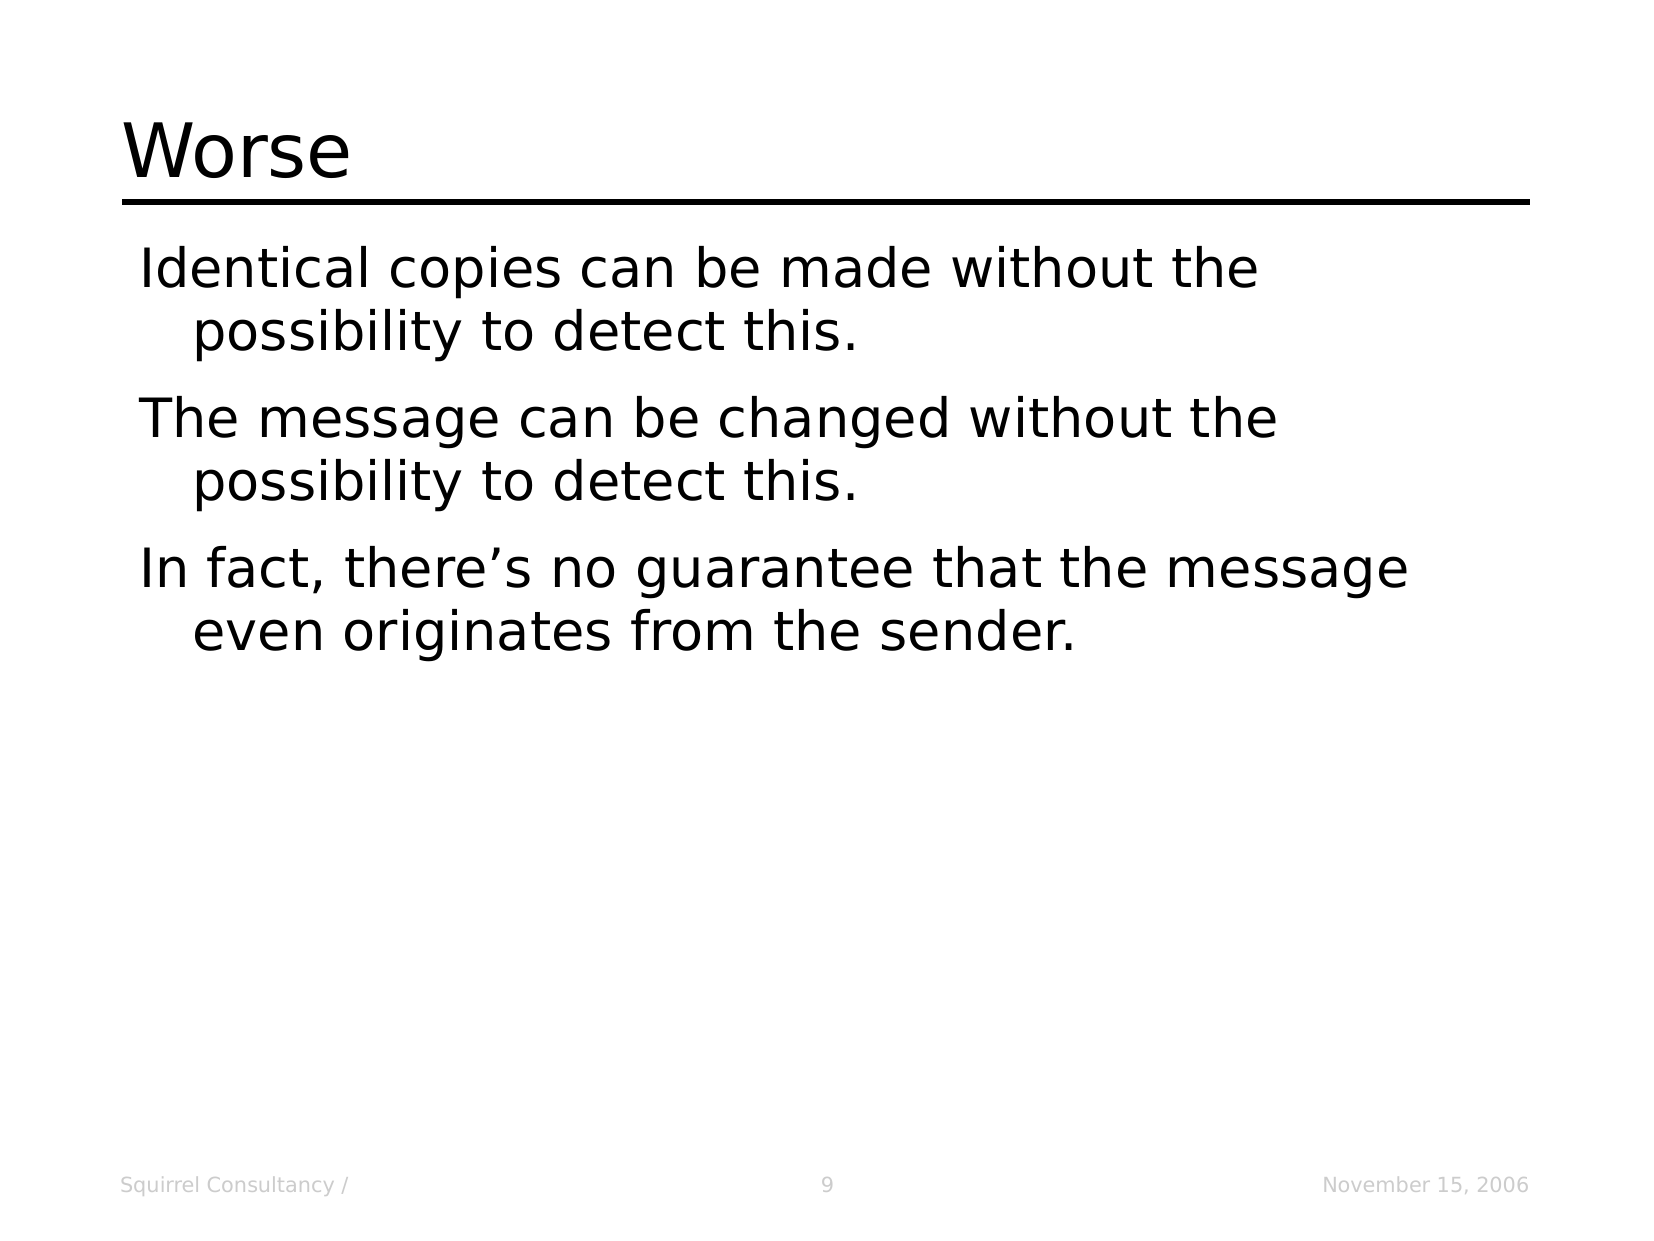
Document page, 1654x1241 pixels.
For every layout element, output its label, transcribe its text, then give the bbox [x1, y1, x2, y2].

list Identical copies can be made without the possibility to detect this. The message can be changed without the possibility to detect this. In fact, there’s no guarantee that the message even originates from the sender. [121, 237, 1534, 1141]
title Worse [121, 102, 1534, 200]
